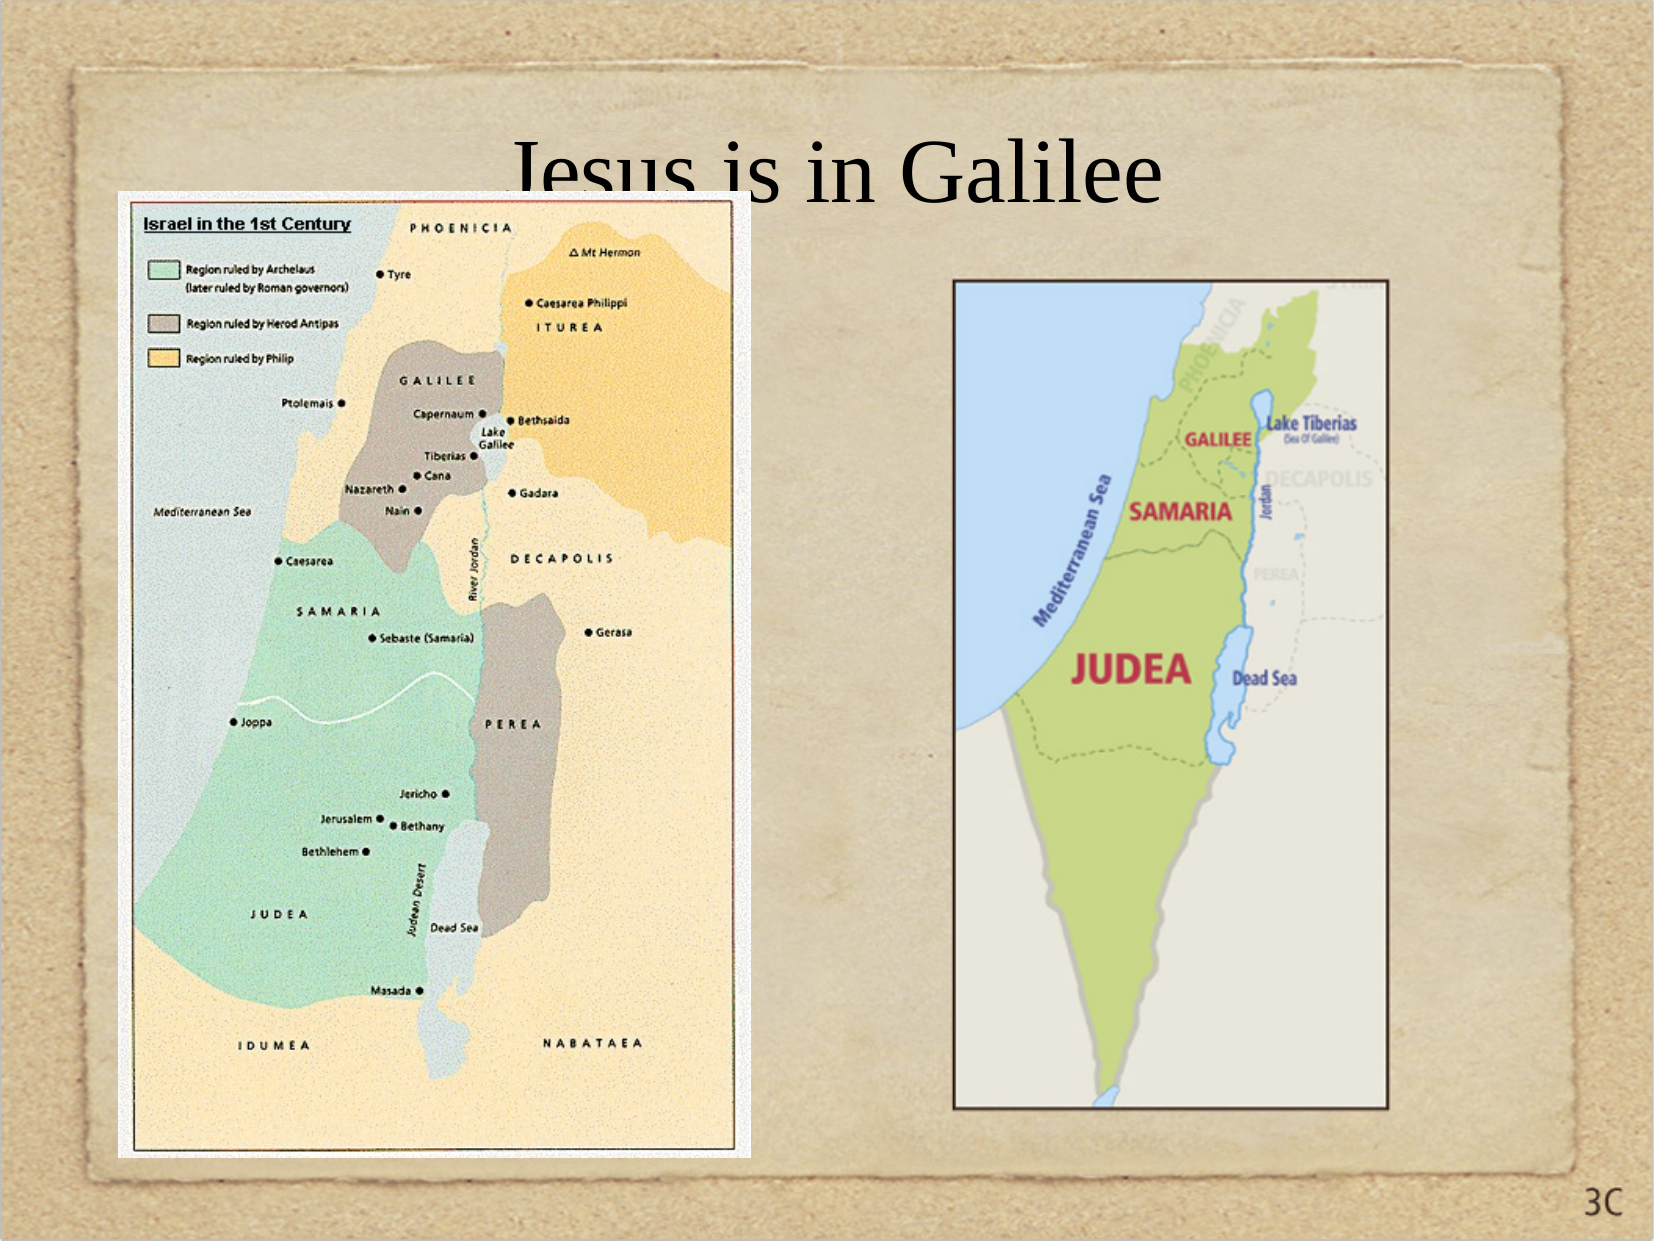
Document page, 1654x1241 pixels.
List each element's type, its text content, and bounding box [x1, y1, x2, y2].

text_box [751, 660, 1654, 961]
picture [0, 0, 1654, 1241]
text_box Jesus is in Galilee [438, 62, 1231, 180]
